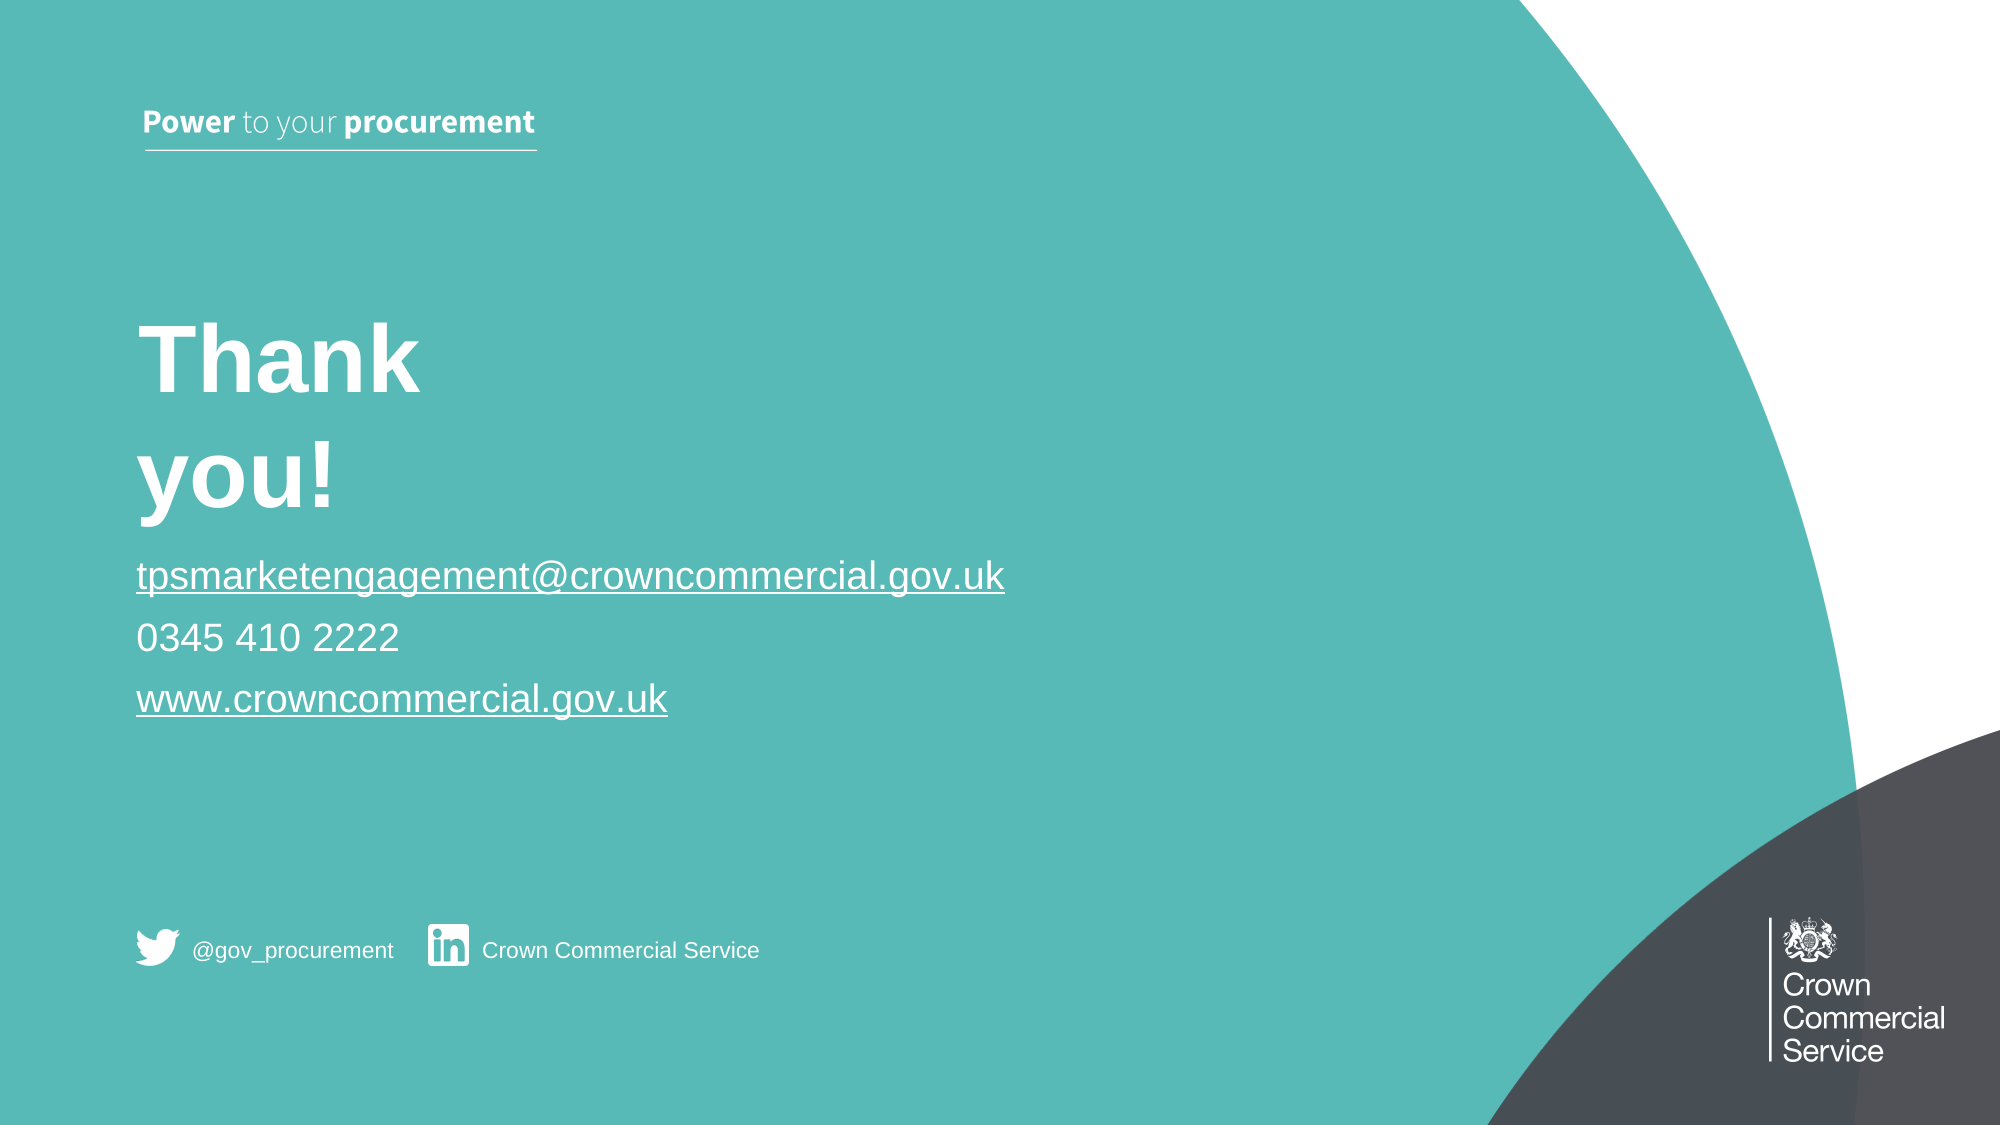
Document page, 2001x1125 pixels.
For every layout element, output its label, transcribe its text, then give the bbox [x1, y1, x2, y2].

text_box @gov_procurement [189, 935, 397, 961]
title Thank you! [136, 296, 1617, 556]
picture [0, 0, 2000, 1125]
text_box Crown Commercial Service [480, 935, 764, 961]
text_box tpsmarketengagement@crowncommercial.gov.uk 0345 410 2222 www.crowncommercial.gov.uk [134, 488, 1079, 674]
